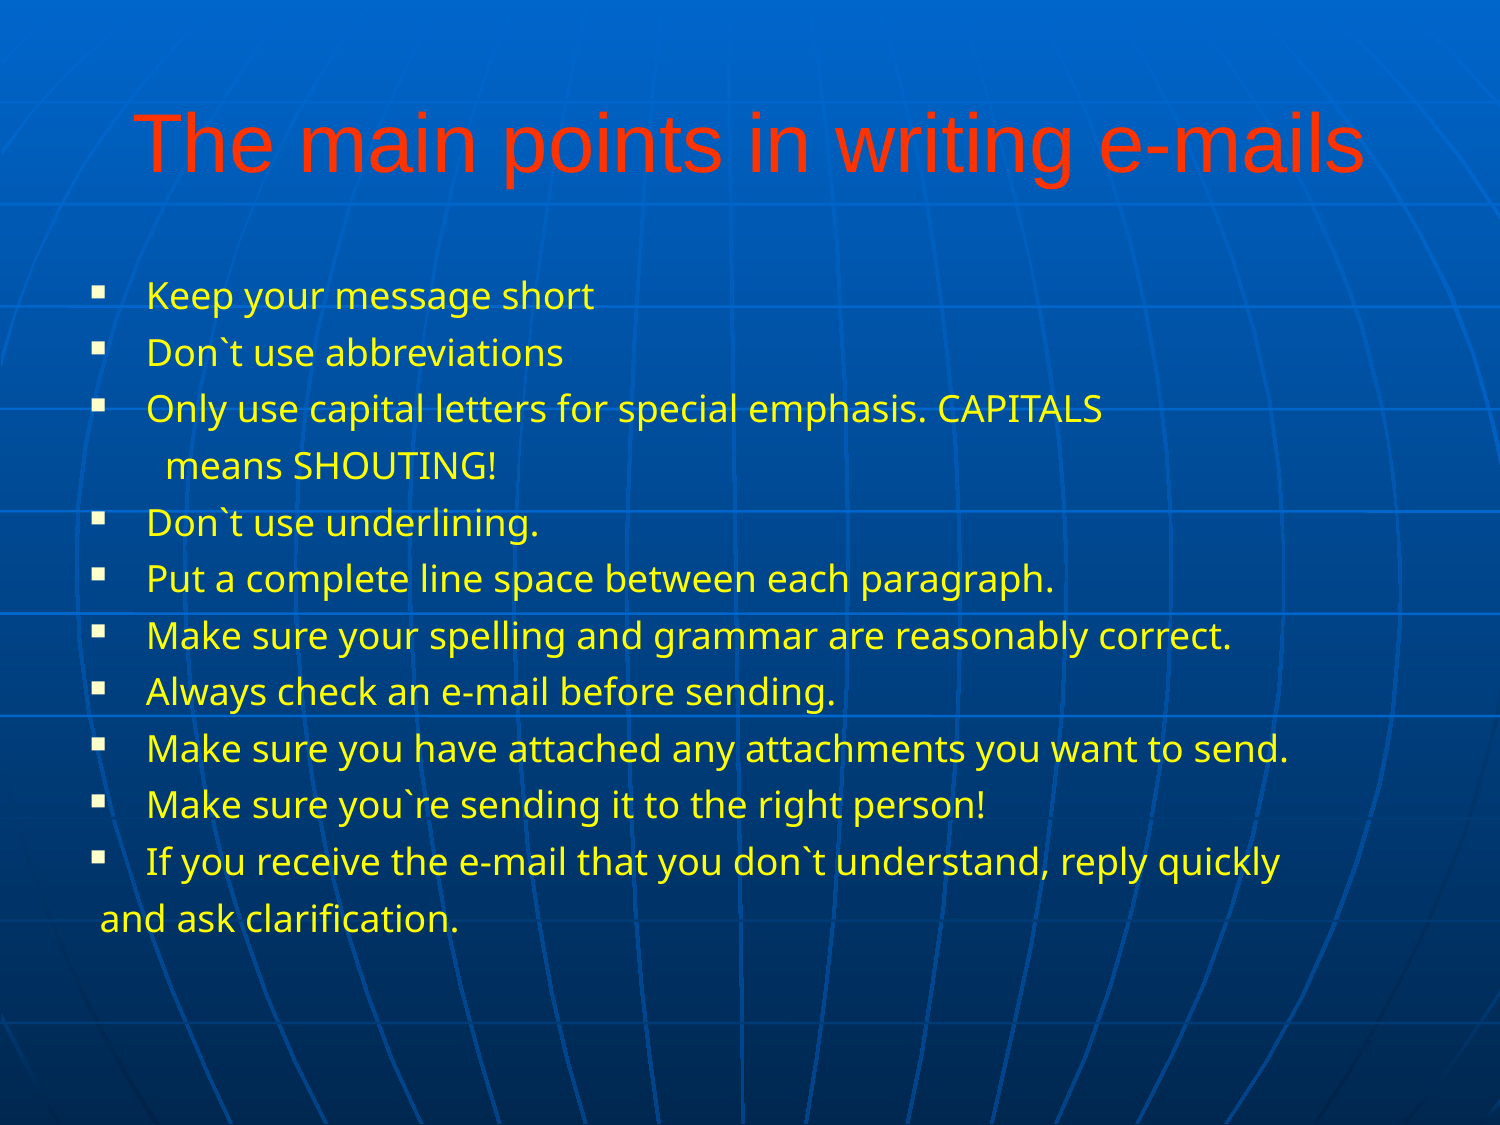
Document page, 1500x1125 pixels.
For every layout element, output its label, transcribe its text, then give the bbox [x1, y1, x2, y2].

title The main points in writing e-mails [75, 37, 1425, 241]
list Keep your message short Don`t use abbreviations Only use capital letters for special emphasis. CAPITALS means SHOUTING! Don`t use underlining. Put a complete line space between each paragraph. Make sure your spelling and grammar are reasonably correct. Always check an e-mail before sending. Make sure you have attached any attachments you want to send. Make sure you`re sending it to the right person! If you receive the e-mail that you don`t understand, reply quickly and ask clarification. [75, 262, 1425, 948]
